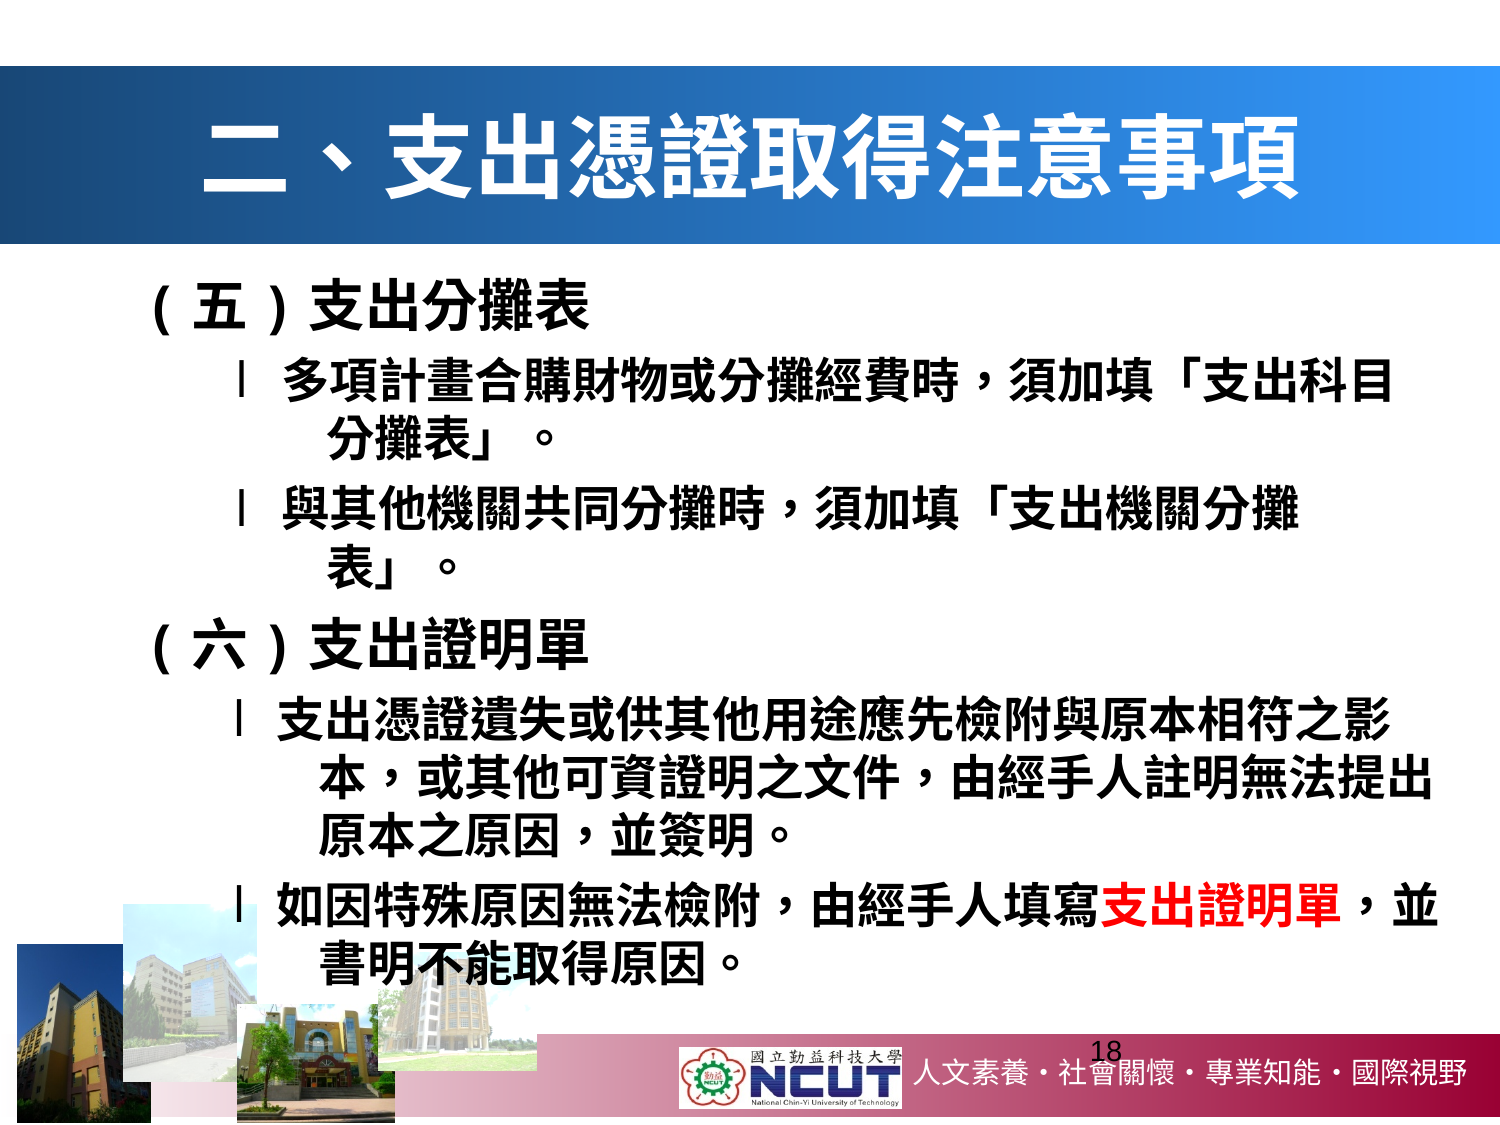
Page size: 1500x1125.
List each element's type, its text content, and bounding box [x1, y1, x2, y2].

title 二、支出憑證取得注意事項 [0, 66, 1500, 244]
text_box [1074, 1024, 1426, 1103]
list (五)支出分攤表 多項計畫合購財物或分攤經費時，須加填「支出科目分攤表」。 與其他機關共同分攤時，須加填「支出機關分攤表」。 (六)支出證明單 支出憑證遺失或供其他用途應先檢附與原本相符之影本，或其他可資證明之文件，由經手人註明無法提出原本之原因，並簽明。 如因特殊原因無法檢附，由經手人填寫支出證明單，並書明不能取得原因。 [75, 262, 1459, 1005]
